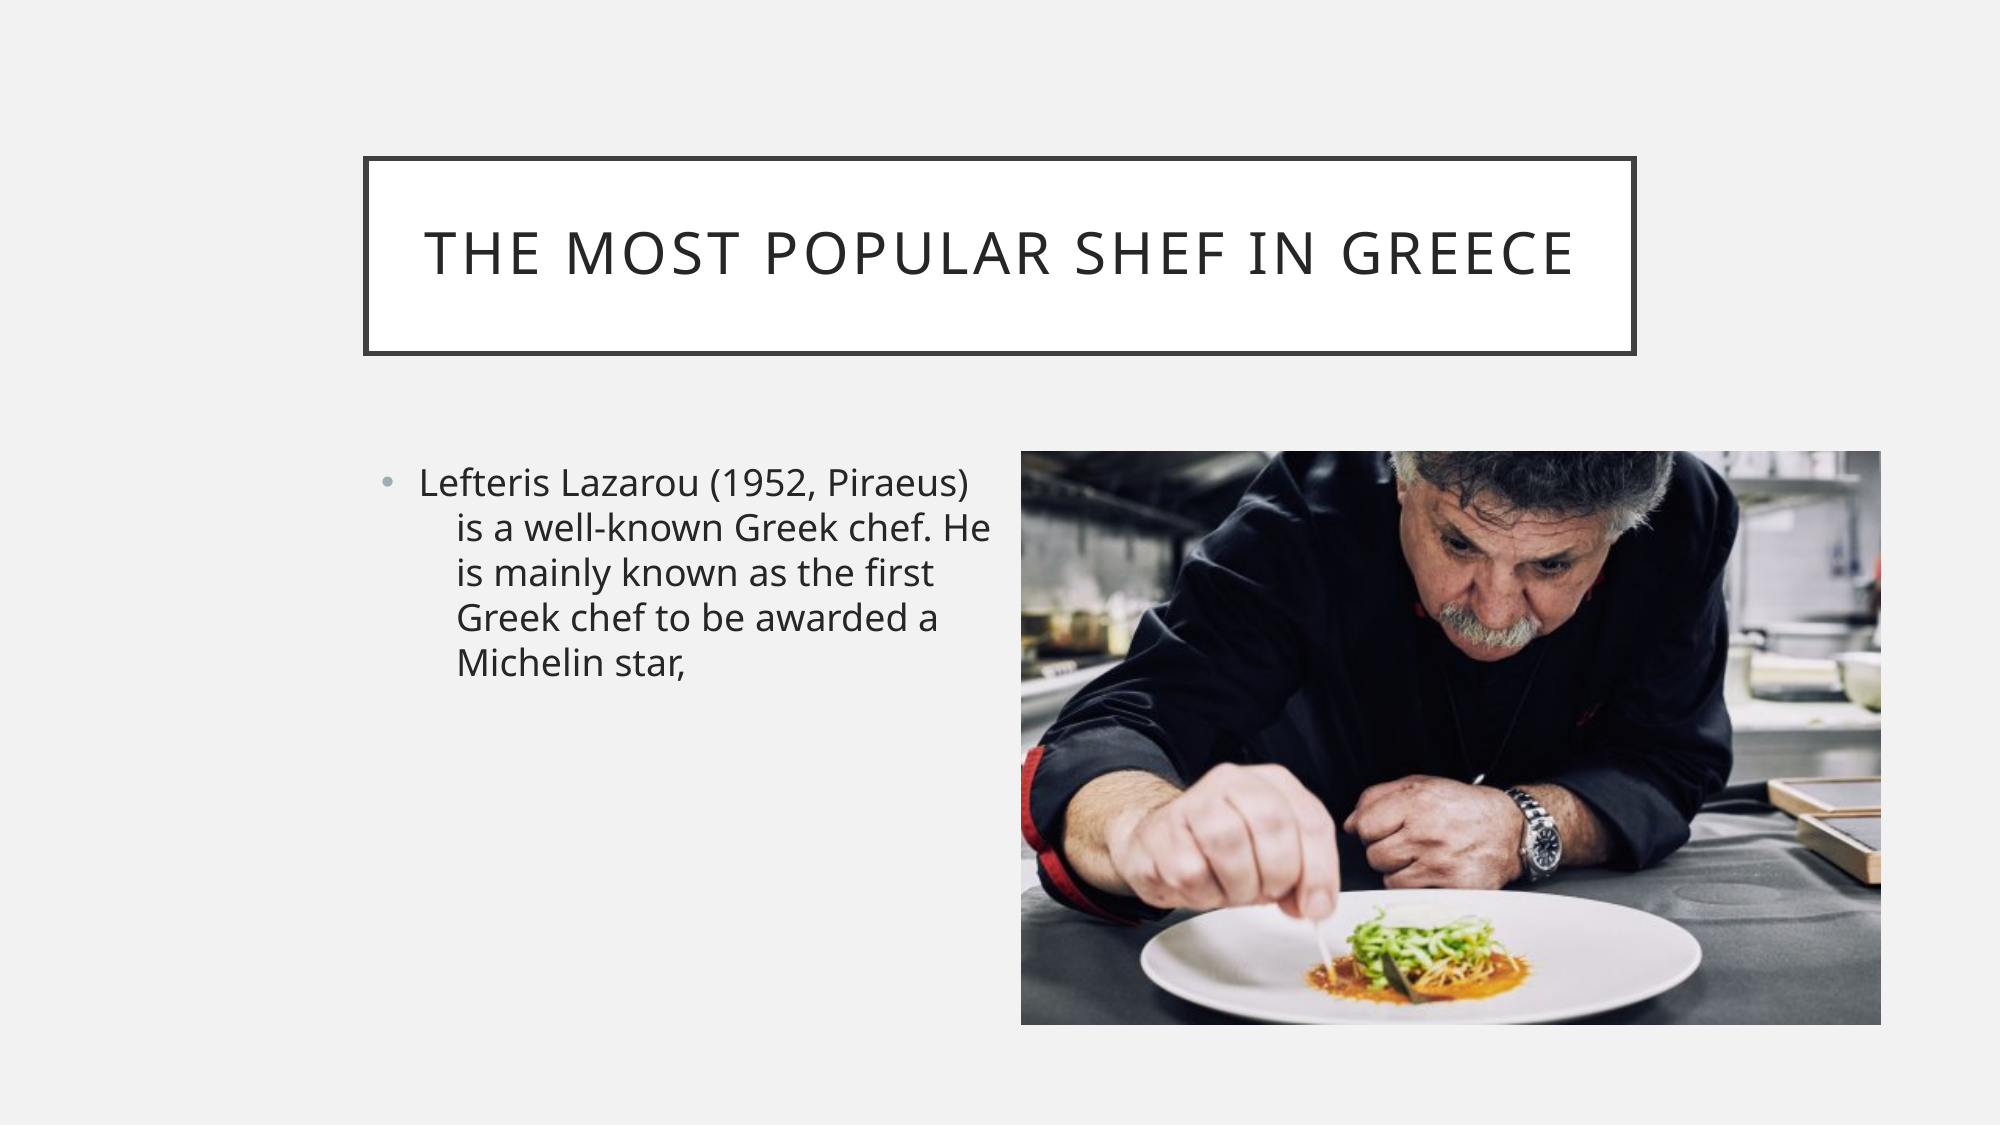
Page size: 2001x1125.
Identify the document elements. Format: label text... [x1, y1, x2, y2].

title THE MOST POPULAR SHEF IN GREECE [366, 158, 1634, 354]
picture [1021, 451, 1881, 1025]
list Lefteris Lazarou (1952, Piraeus) is a well-known Greek chef. He is mainly known as the first Greek chef to be awarded a Michelin star, [366, 451, 1021, 942]
